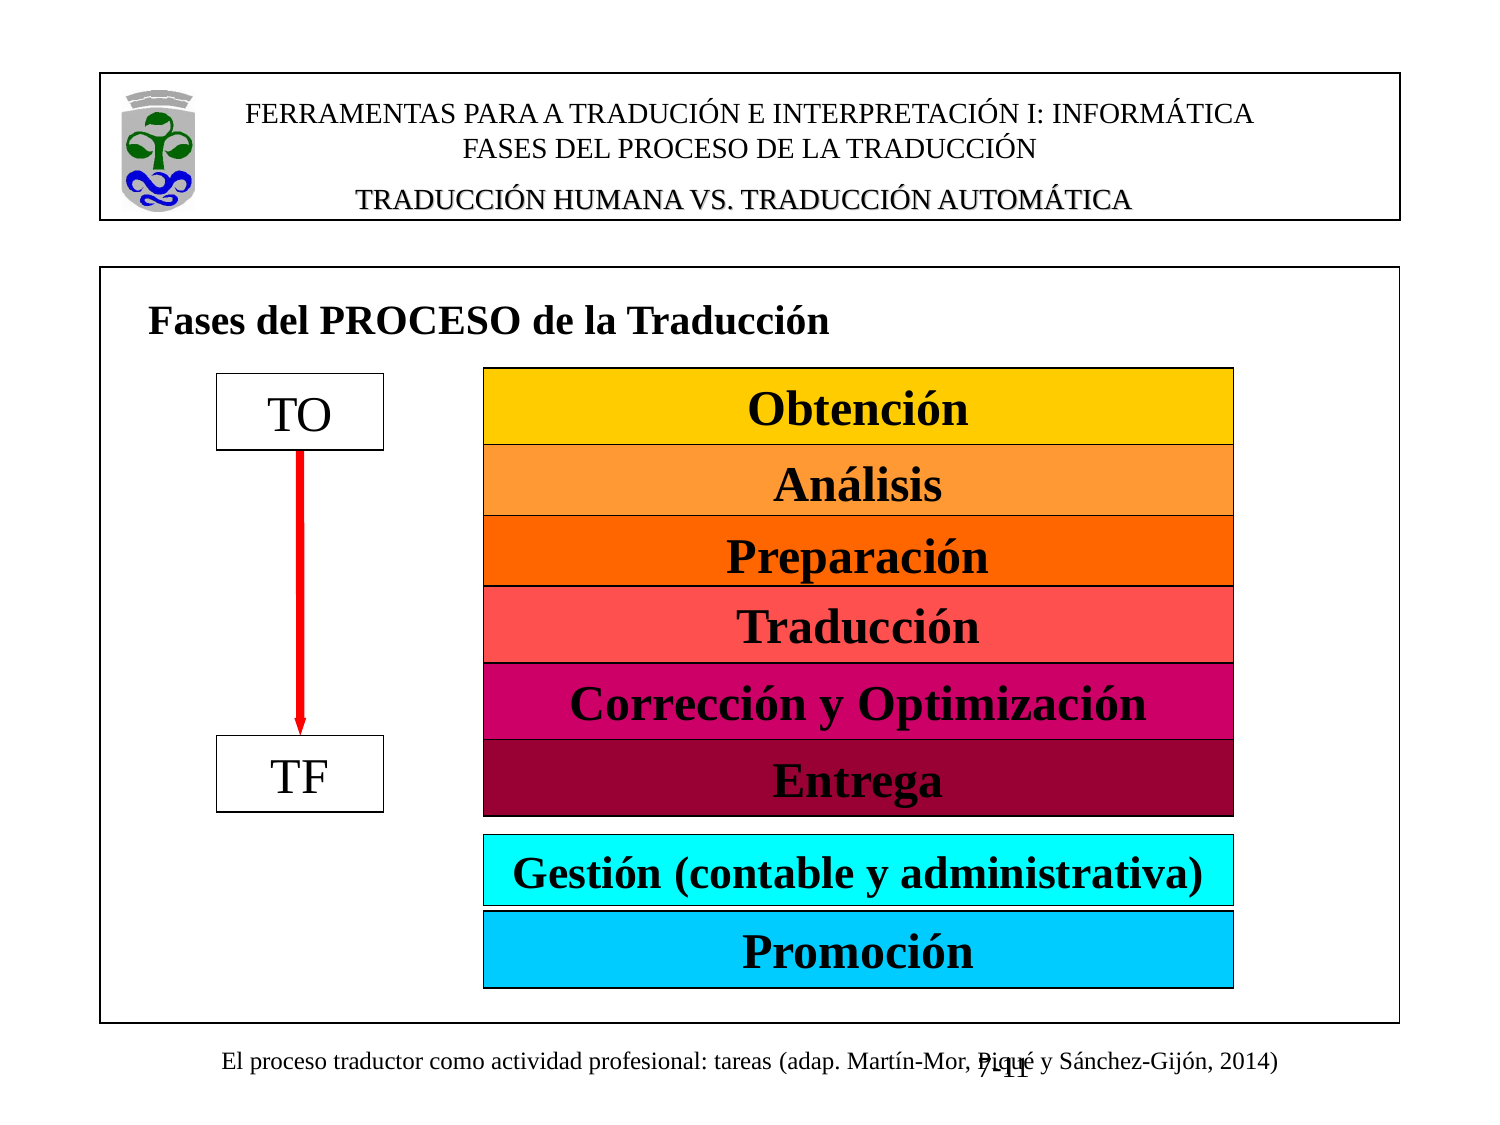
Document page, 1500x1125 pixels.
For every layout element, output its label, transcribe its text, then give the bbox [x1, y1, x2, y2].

text_box Corrección y Optimización [483, 663, 1234, 739]
text_box 7-11 [962, 1040, 1423, 1083]
text_box TO [216, 373, 384, 451]
text_box Análisis [483, 444, 1234, 515]
text_box Preparación [483, 515, 1234, 585]
text_box TF [216, 735, 384, 813]
text_box Promoción [483, 911, 1234, 988]
text_box Gestión (contable y administrativa) [483, 834, 1234, 906]
text_box Fases del PROCESO de la Traducción [133, 284, 1367, 351]
text_box Obtención [483, 367, 1234, 444]
text_box Entrega [483, 739, 1234, 817]
text_box El proceso traductor como actividad profesional: tareas (adap. Martín-Mor, Piqué y Sánchez-Gijón, 2014) [100, 1037, 1400, 1082]
text_box Traducción [483, 586, 1234, 662]
text_box TRADUCCIÓN HUMANA VS. TRADUCCIÓN AUTOMÁTICA [147, 172, 1341, 223]
